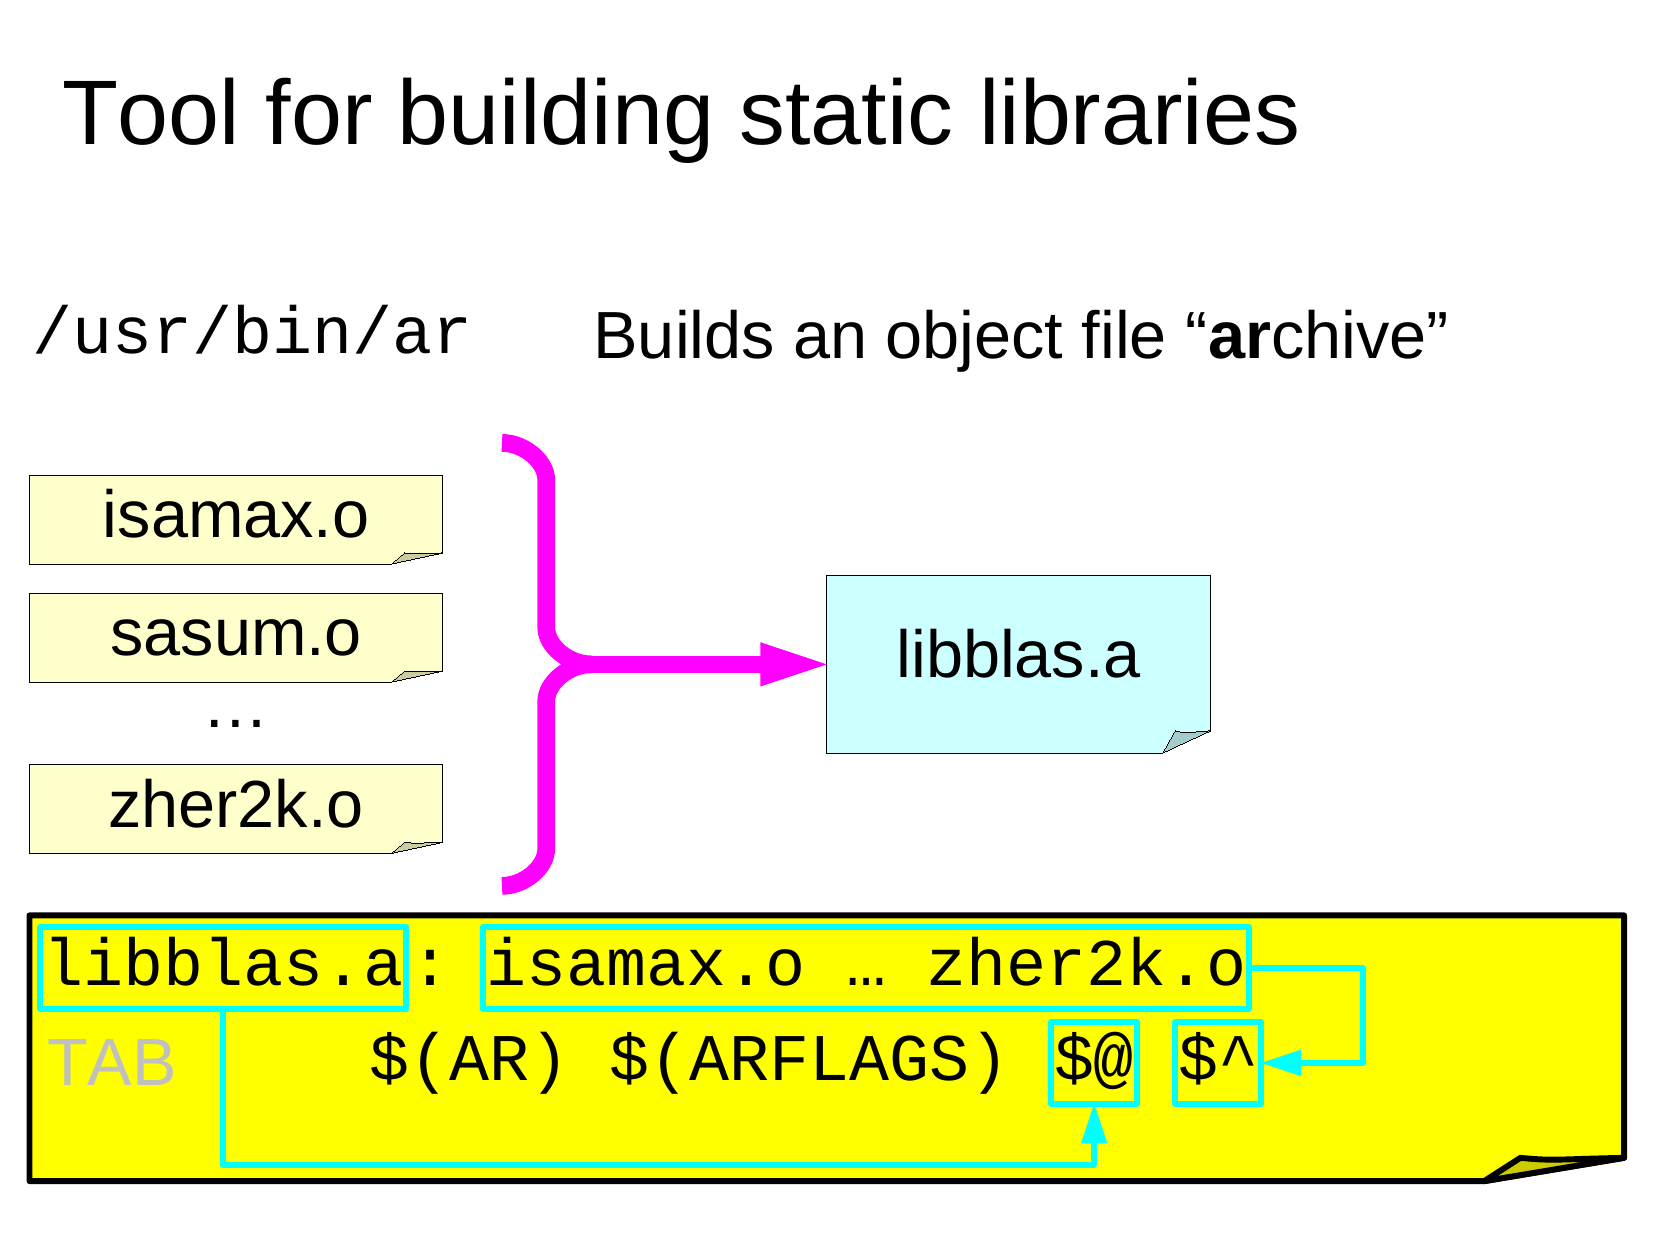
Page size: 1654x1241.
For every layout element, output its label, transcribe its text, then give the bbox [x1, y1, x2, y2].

text_box TAB [44, 1022, 180, 1103]
text_box : [407, 927, 454, 1009]
text_box libblas.a [826, 575, 1211, 754]
text_box sasum.o [29, 593, 443, 683]
text_box zher2k.o [29, 764, 443, 854]
text_box $(AR) $(ARFLAGS) [366, 1022, 1013, 1104]
text_box … [199, 664, 273, 746]
text_box $@ [1051, 1022, 1138, 1104]
text_box isamax.o … zher2k.o [483, 927, 1250, 1009]
text_box isamax.o [29, 475, 443, 565]
text_box /usr/bin/ar [29, 295, 476, 377]
text_box Builds an object file “archive” [590, 295, 1455, 377]
text_box libblas.a [40, 927, 407, 1009]
text_box $^ [1175, 1022, 1262, 1104]
text_box Tool for building static libraries [59, 59, 1306, 168]
text_box [29, 915, 1625, 1182]
